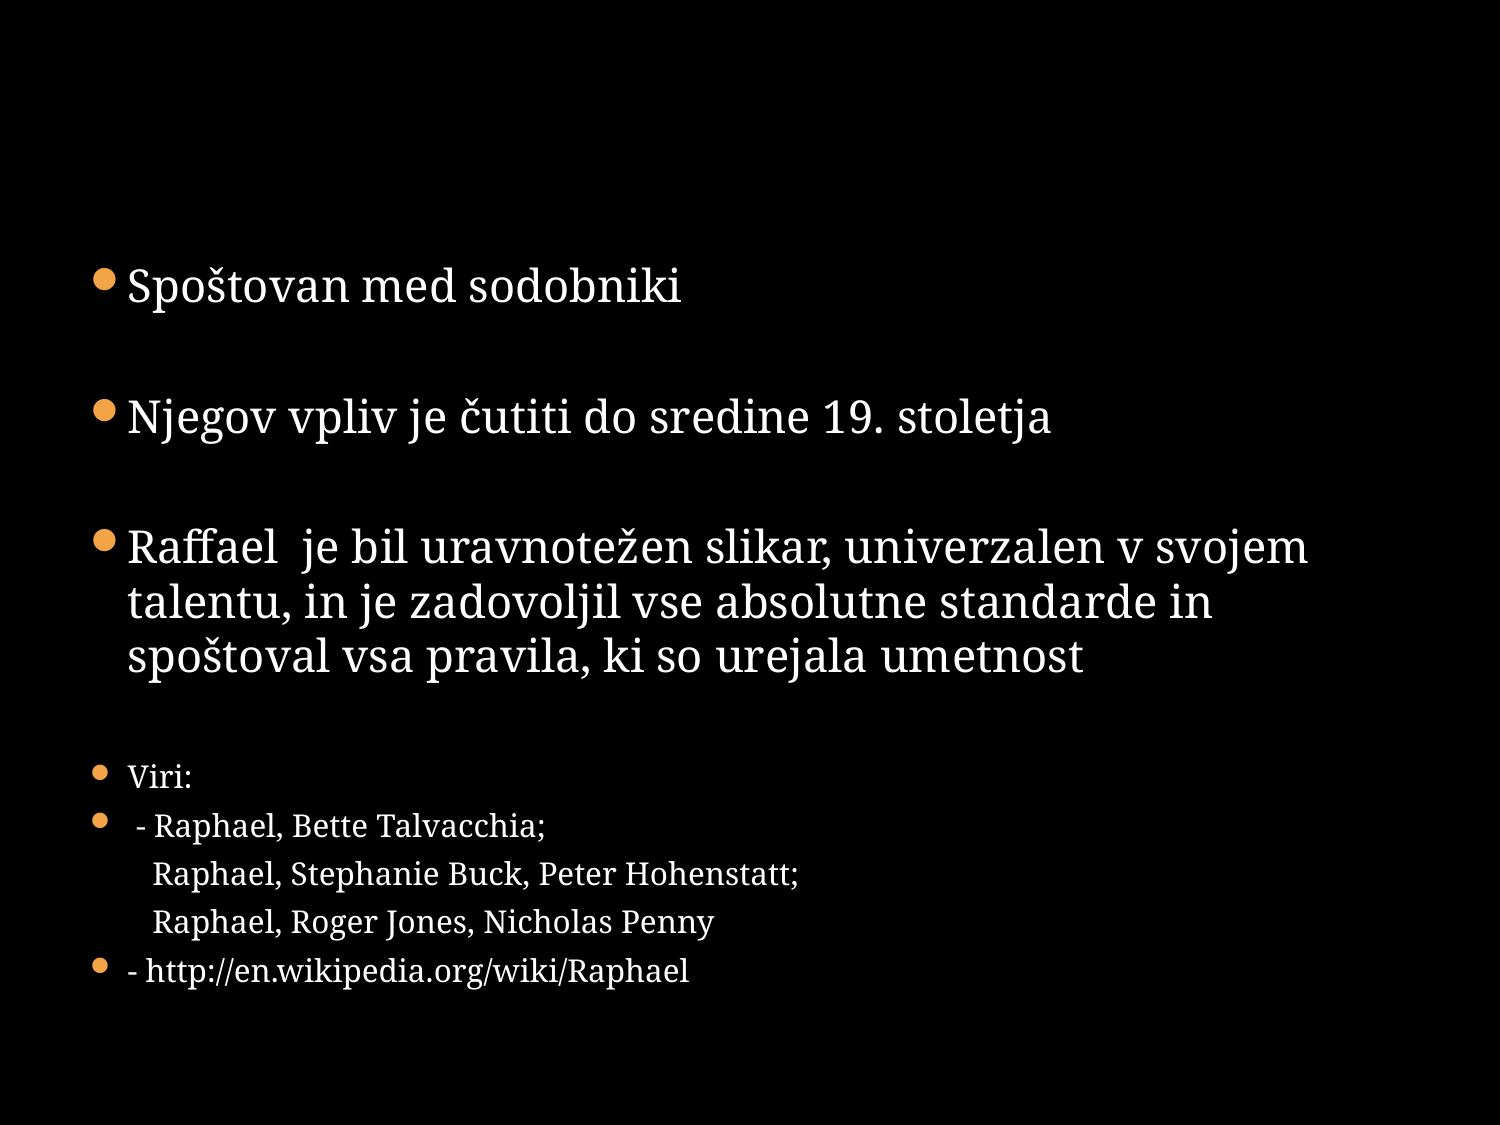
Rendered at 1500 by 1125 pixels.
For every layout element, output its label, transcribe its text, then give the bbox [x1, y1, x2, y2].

list Spoštovan med sodobniki Njegov vpliv je čutiti do sredine 19. stoletja Raffael je bil uravnotežen slikar, univerzalen v svojem talentu, in je zadovoljil vse absolutne standarde in spoštoval vsa pravila, ki so urejala umetnost Viri: - Raphael, Bette Talvacchia; Raphael, Stephanie Buck, Peter Hohenstatt; Raphael, Roger Jones, Nicholas Penny - http://en.wikipedia.org/wiki/Raphael [75, 249, 1425, 1000]
